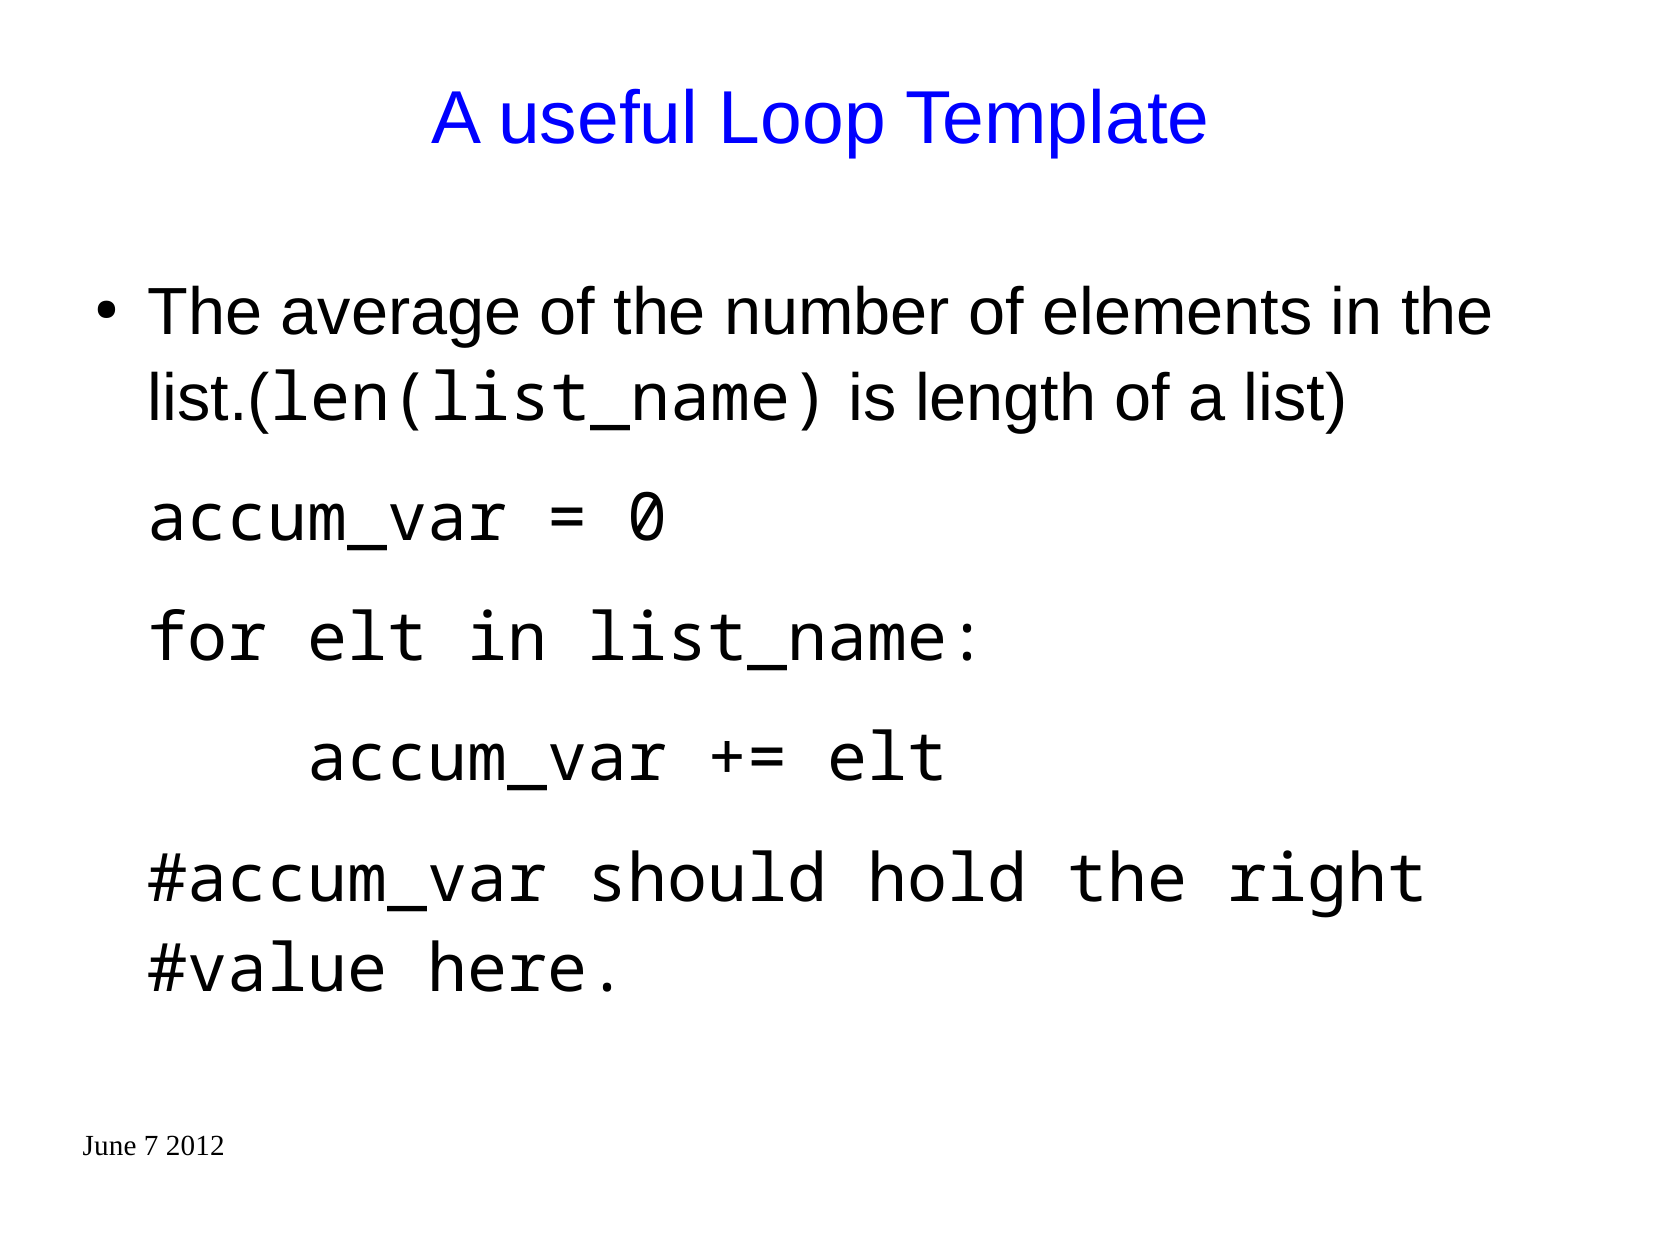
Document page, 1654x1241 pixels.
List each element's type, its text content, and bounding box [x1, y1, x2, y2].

title A useful Loop Template [76, 58, 1565, 178]
list The average of the number of elements in the list.(len(list_name) is length of a list) accum_var = 0 for elt in list_name: accum_var += elt #accum_var should hold the right #value here. [76, 274, 1565, 1093]
